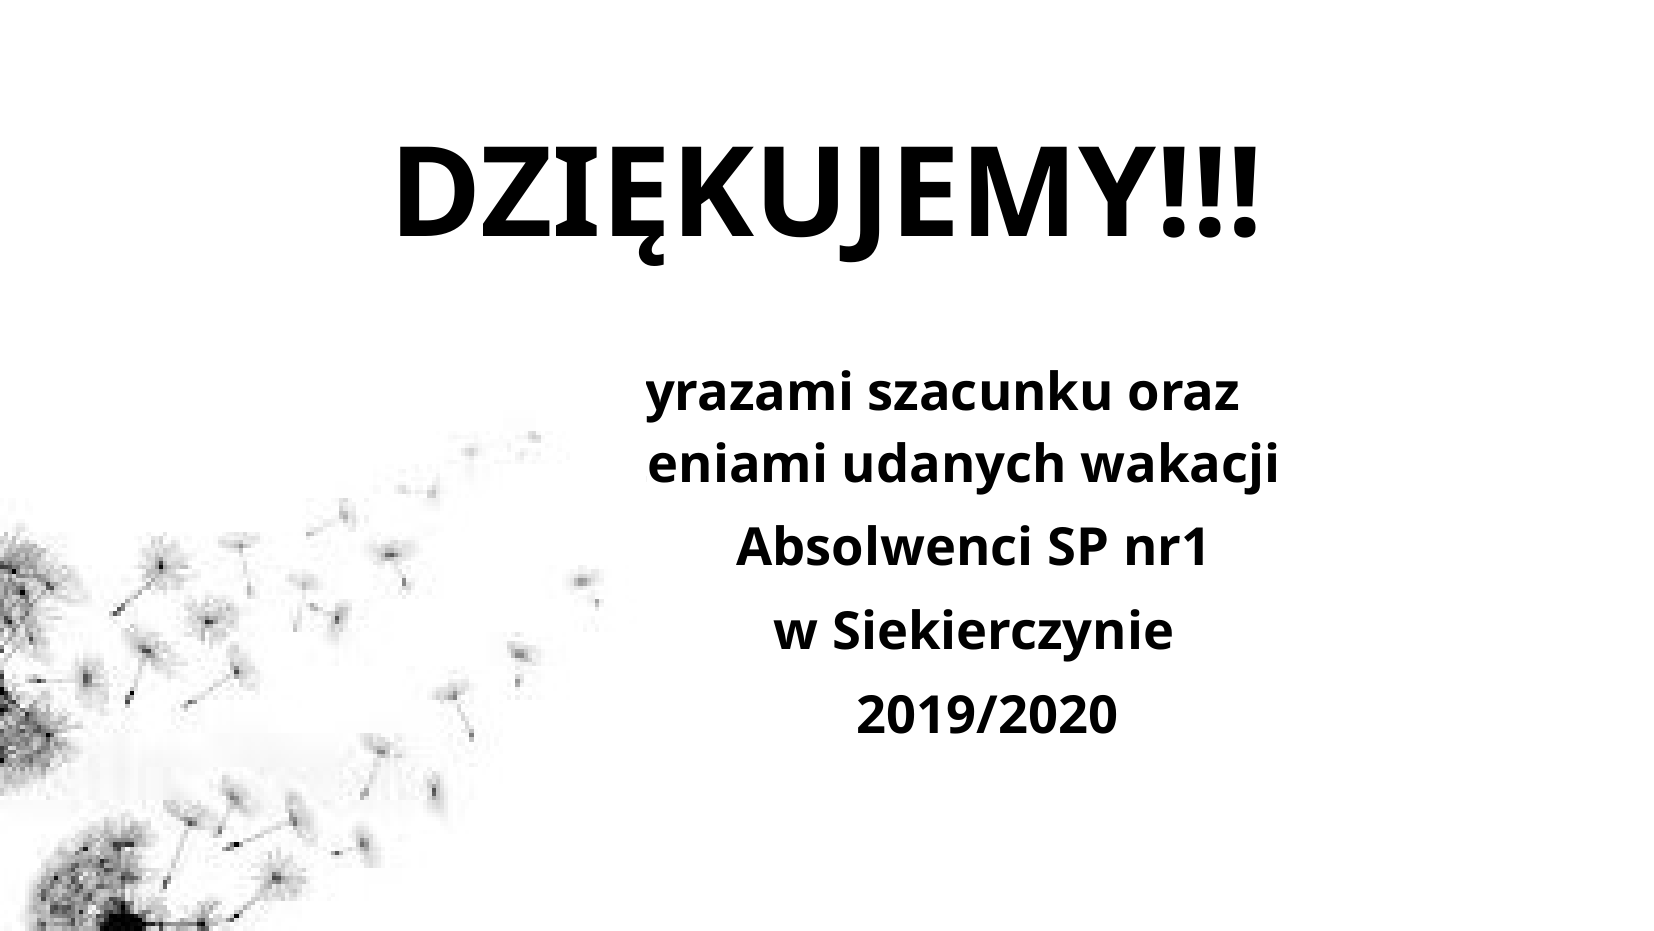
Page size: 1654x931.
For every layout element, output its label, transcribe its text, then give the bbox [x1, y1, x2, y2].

list Z wyrazami szacunku oraz z życzeniami udanych wakacji Absolwenci SP nr1 w Siekierczynie 2019/2020 [56, 270, 1546, 811]
title DZIĘKUJEMY!!! [82, 15, 1571, 361]
picture [0, 364, 646, 931]
